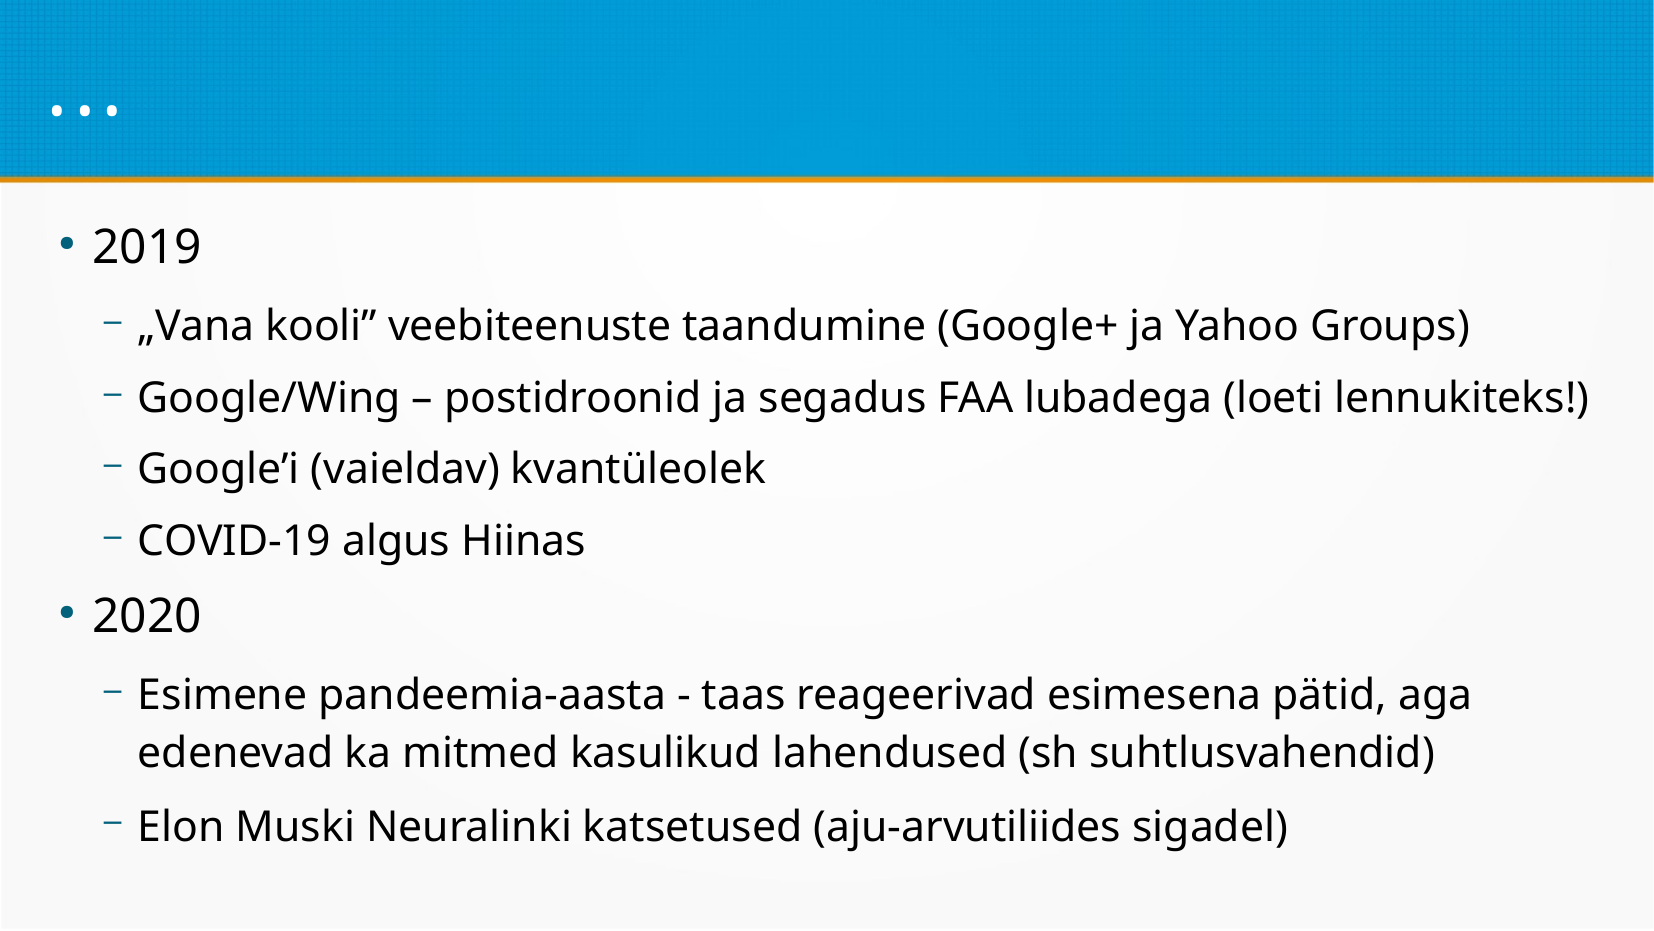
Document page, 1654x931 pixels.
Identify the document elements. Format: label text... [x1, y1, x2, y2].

list 2019 „Vana kooli” veebiteenuste taandumine (Google+ ja Yahoo Groups) Google/Wing – postidroonid ja segadus FAA lubadega (loeti lennukiteks!) Google’i (vaieldav) kvantüleolek COVID-19 algus Hiinas 2020 Esimene pandeemia-aasta - taas reageerivad esimesena pätid, aga edenevad ka mitmed kasulikud lahendused (sh suhtlusvahendid) Elon Muski Neuralinki katsetused (aju-arvutiliides sigadel) [47, 212, 1607, 902]
title ... [43, 0, 1619, 149]
picture [0, 175, 1654, 931]
